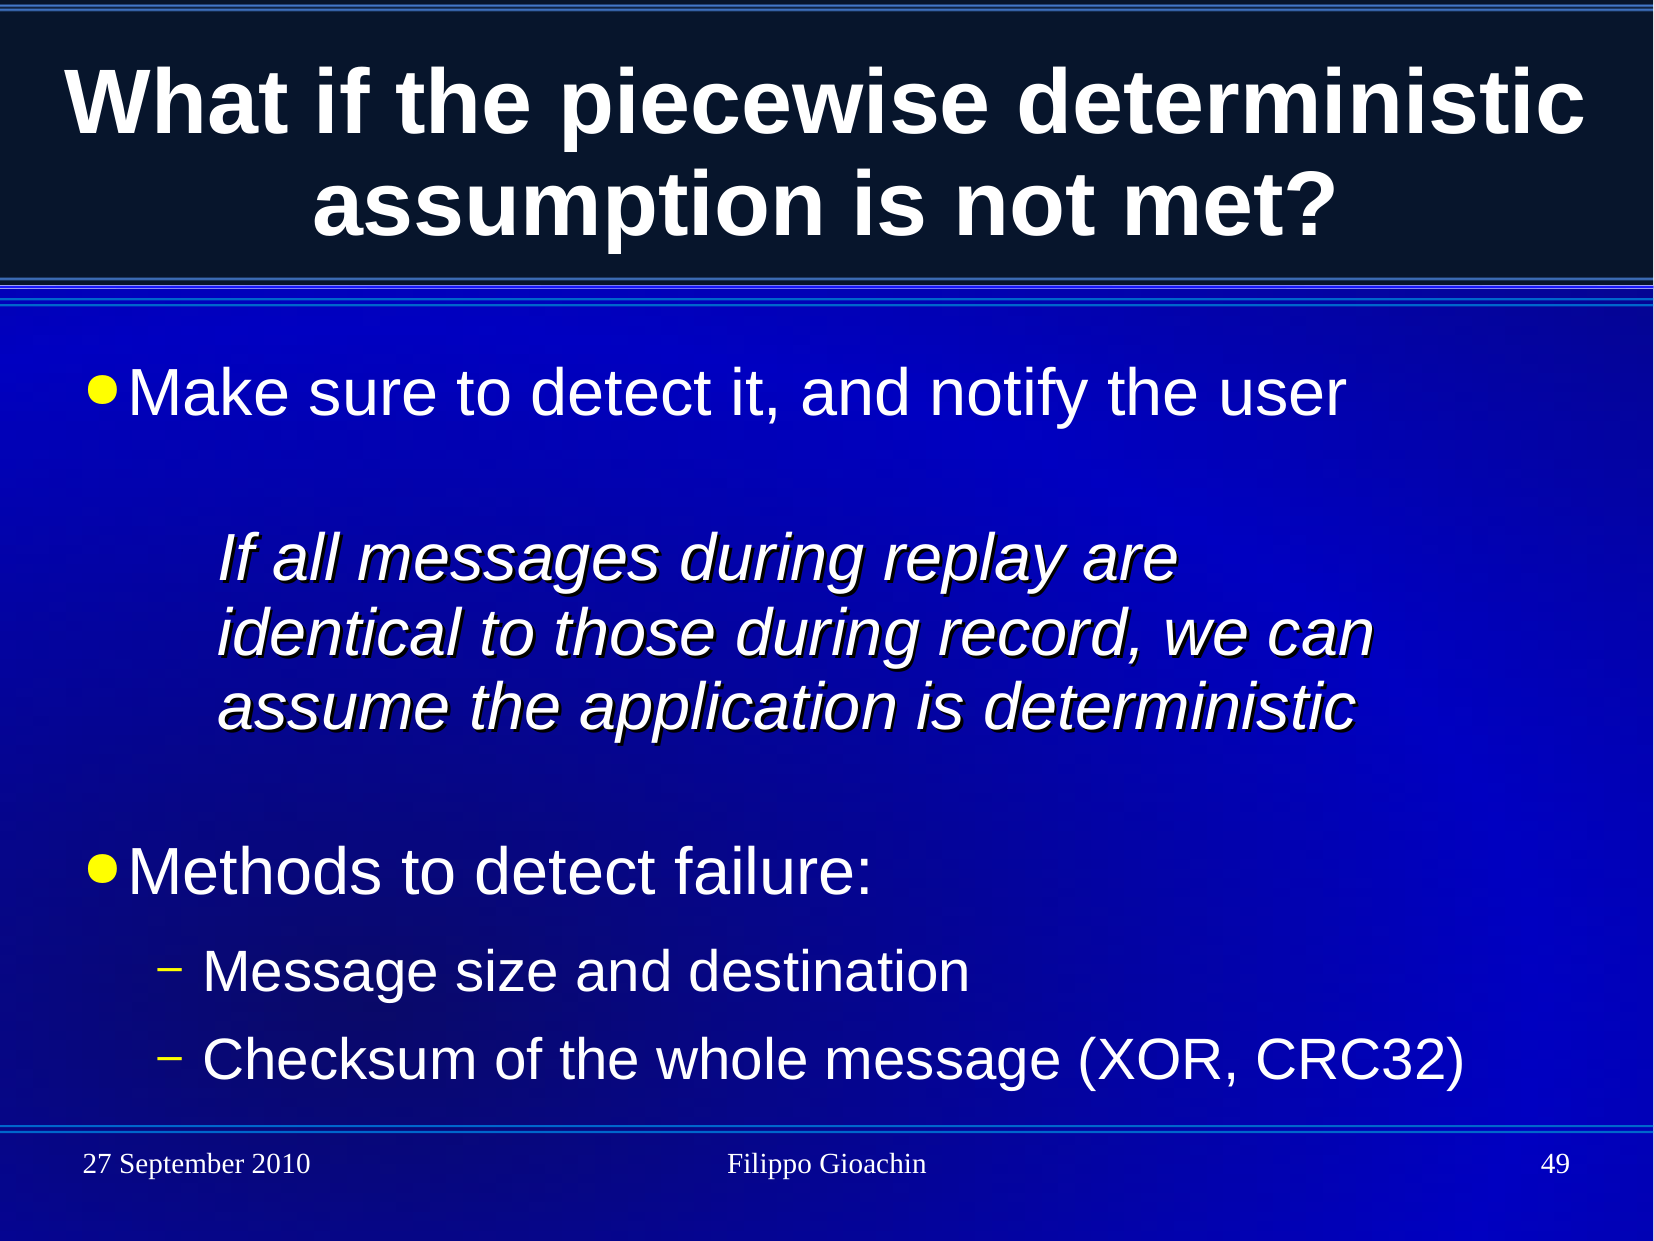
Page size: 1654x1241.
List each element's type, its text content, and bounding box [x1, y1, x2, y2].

picture [0, 289, 1654, 298]
picture [270, 1160, 277, 1172]
picture [772, 1161, 778, 1172]
picture [153, 1161, 159, 1172]
picture [0, 0, 1654, 285]
picture [801, 1160, 808, 1172]
list Make sure to detect it, and notify the user If all messages during replay are identical to those during record, we can assume the application is deterministic Methods to detect failure: Message size and destination Checksum of the whole message (XOR, CRC32) [82, 355, 1571, 1160]
title What if the piecewise deterministic assumption is not met? [62, 49, 1591, 257]
picture [300, 1160, 307, 1172]
picture [210, 1161, 217, 1172]
picture [0, 307, 1654, 1125]
picture [0, 1134, 1654, 1241]
picture [787, 1161, 793, 1172]
picture [852, 1160, 859, 1172]
